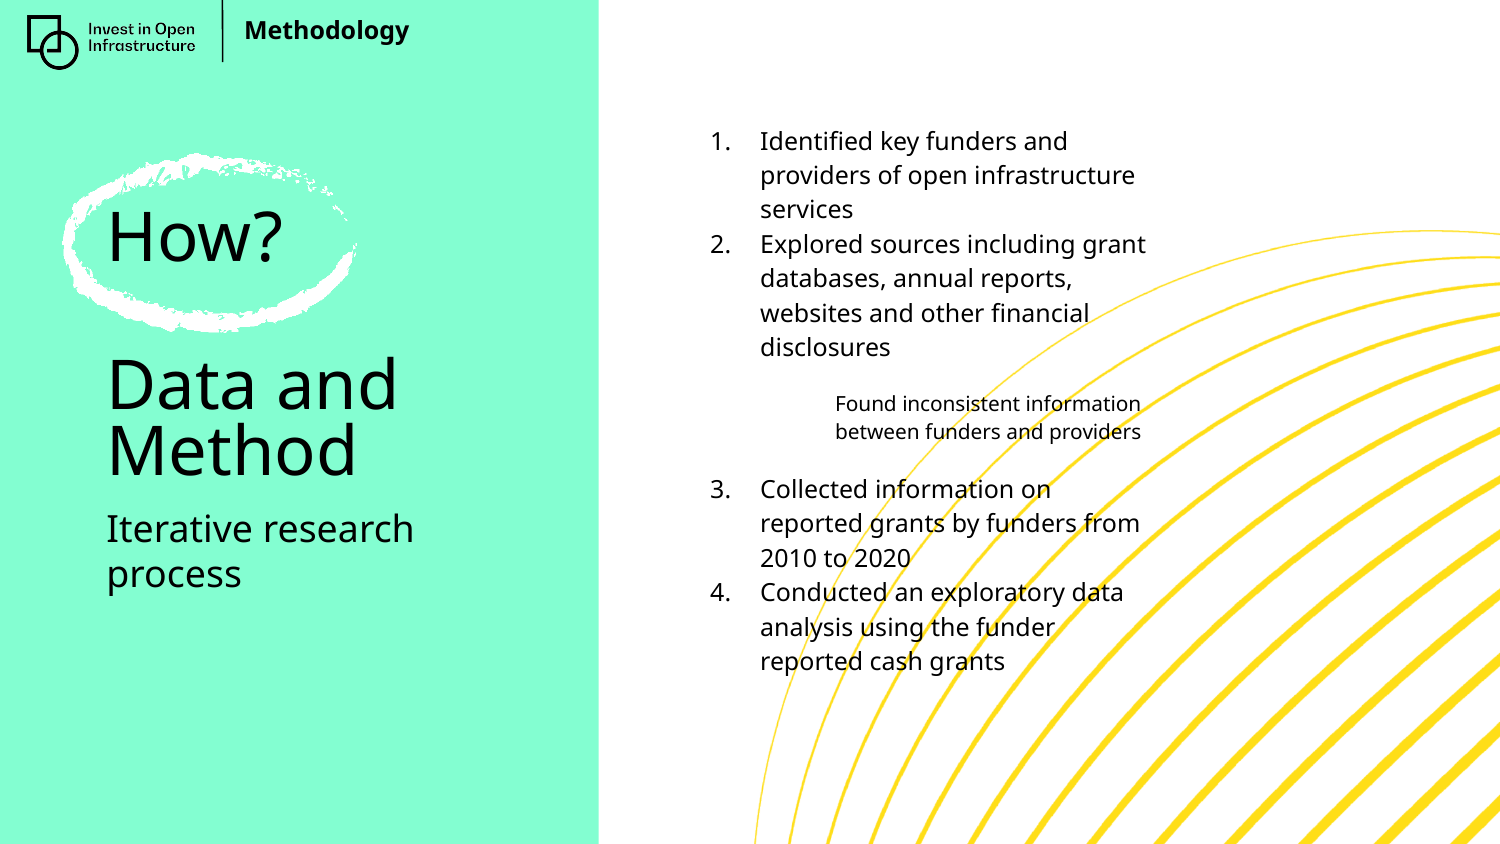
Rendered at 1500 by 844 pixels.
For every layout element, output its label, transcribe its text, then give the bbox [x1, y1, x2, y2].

picture [753, 229, 1500, 844]
text_box Methodology [229, 0, 643, 61]
subtitle Data and Method [91, 341, 551, 498]
text_box [0, 0, 599, 844]
picture [27, 15, 195, 70]
subtitle Iterative research process [91, 498, 434, 606]
text_box Identified key funders and providers of open infrastructure services Explored sources including grant databases, annual reports, websites and other financial disclosures Found inconsistent information between funders and providers Collected information on reported grants by funders from 2010 to 2020 Conducted an exploratory data analysis using the funder reported cash grants [670, 105, 1163, 691]
picture [62, 153, 357, 333]
title How? [91, 193, 351, 277]
